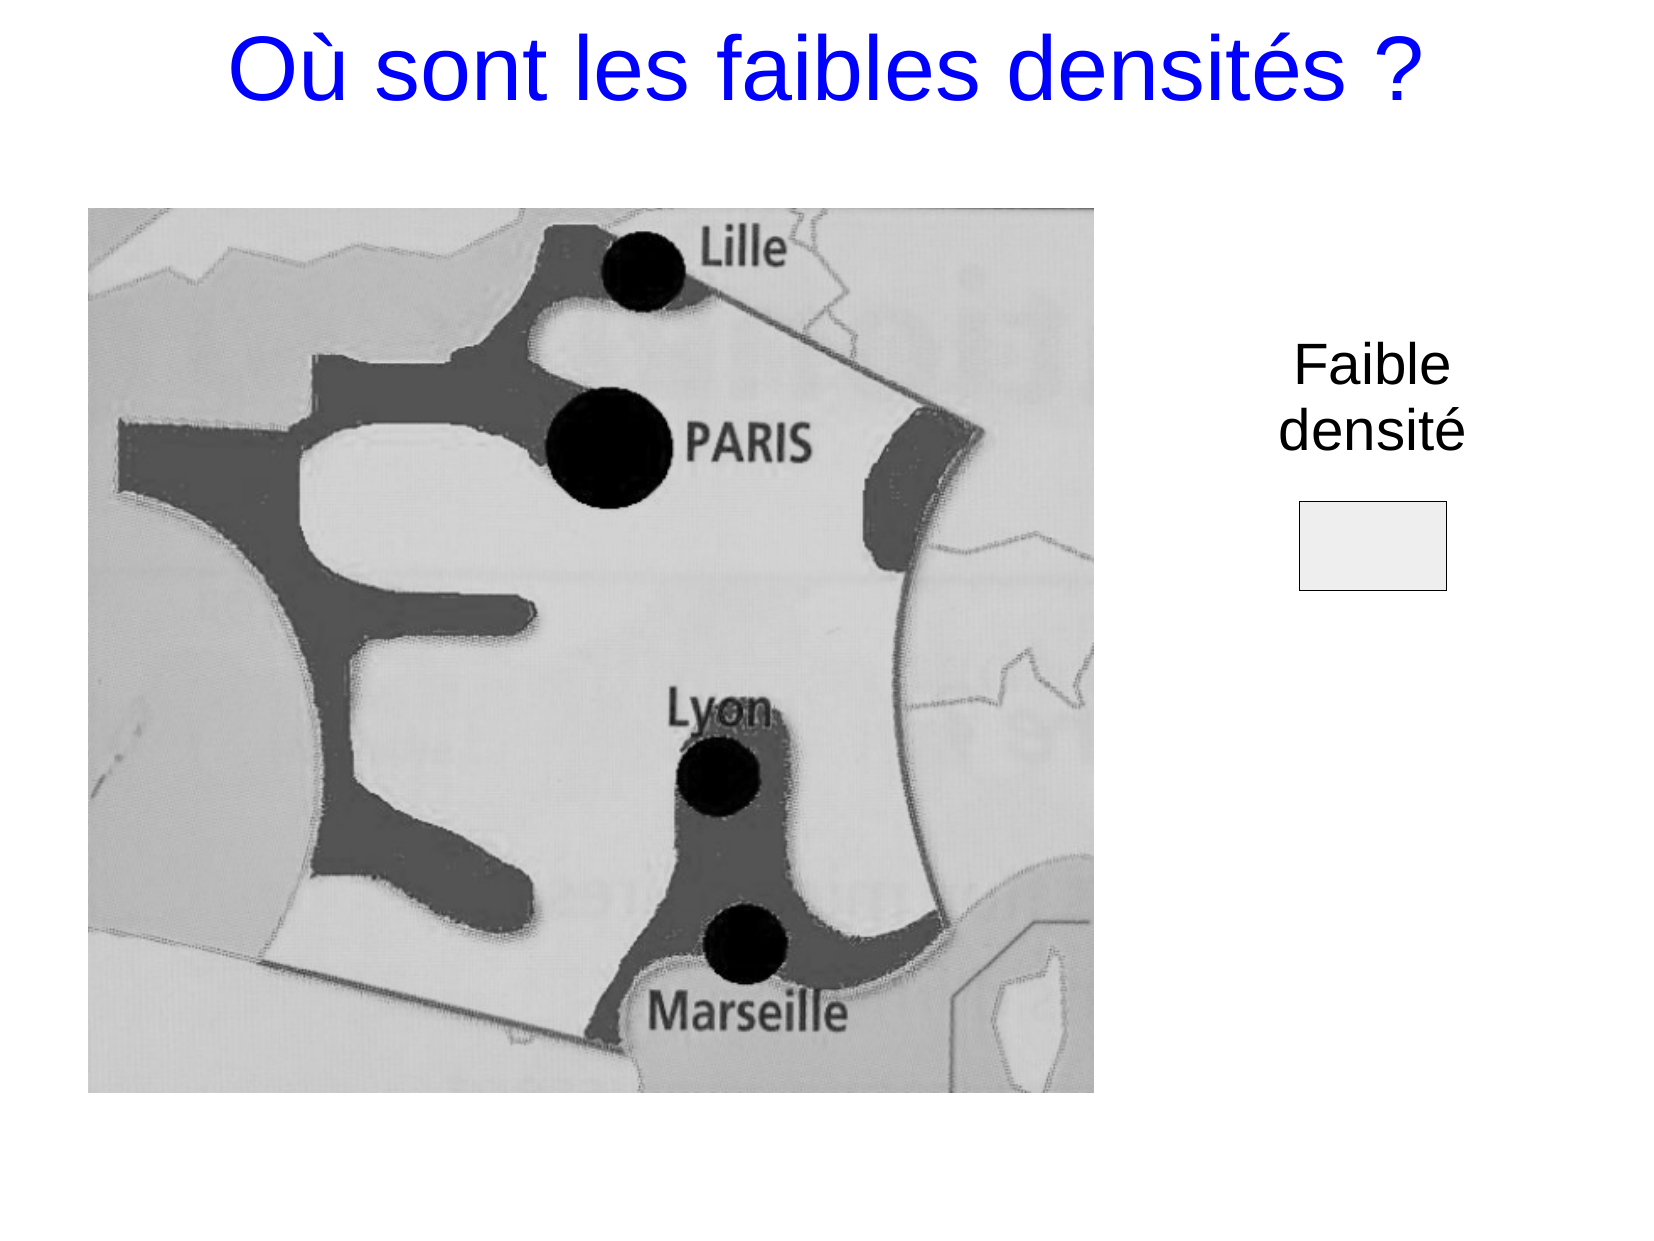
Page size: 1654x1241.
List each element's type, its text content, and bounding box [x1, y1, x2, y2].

picture [88, 208, 1094, 1093]
text_box [1299, 501, 1447, 591]
text_box Faible densité [1240, 324, 1506, 473]
title Où sont les faibles densités ? [82, 17, 1571, 121]
